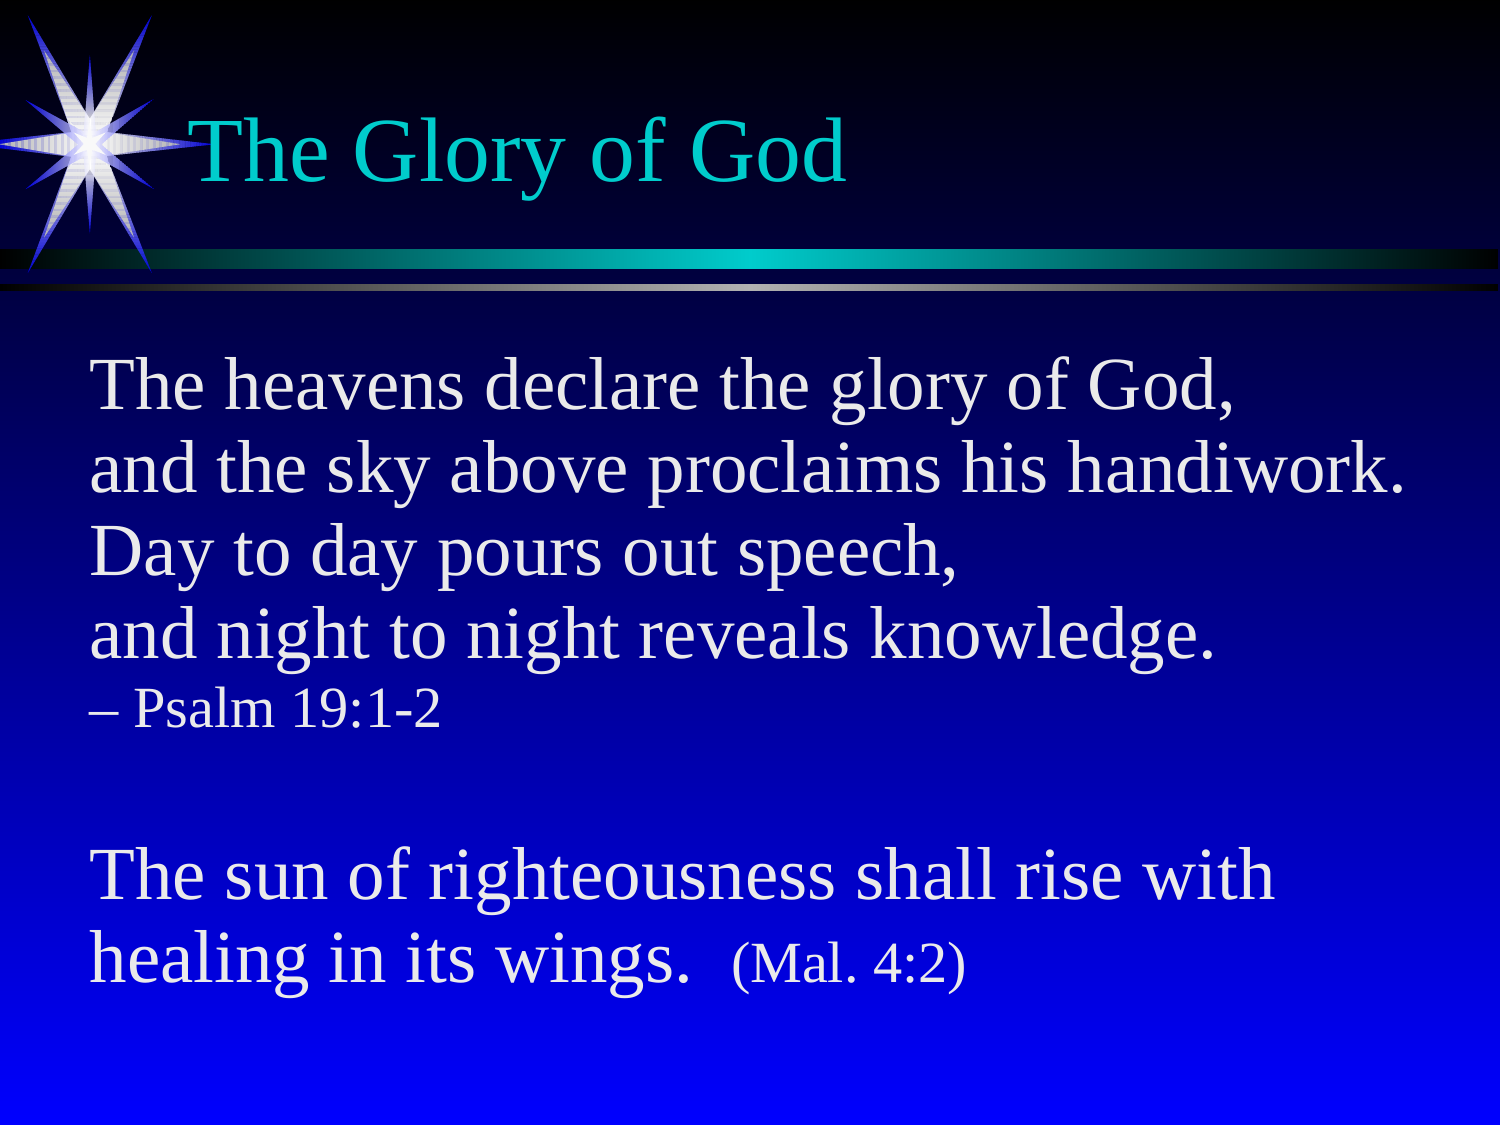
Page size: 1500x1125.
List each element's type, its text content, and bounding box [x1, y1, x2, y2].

text_box The heavens declare the glory of God, and the sky above proclaims his handiwork. Day to day pours out speech, and night to night reveals knowledge. – Psalm 19:1-2 [75, 335, 1463, 830]
text_box The sun of righteousness shall rise with healing in its wings. (Mal. 4:2) [75, 825, 1426, 1006]
title The Glory of God [187, 63, 1463, 237]
